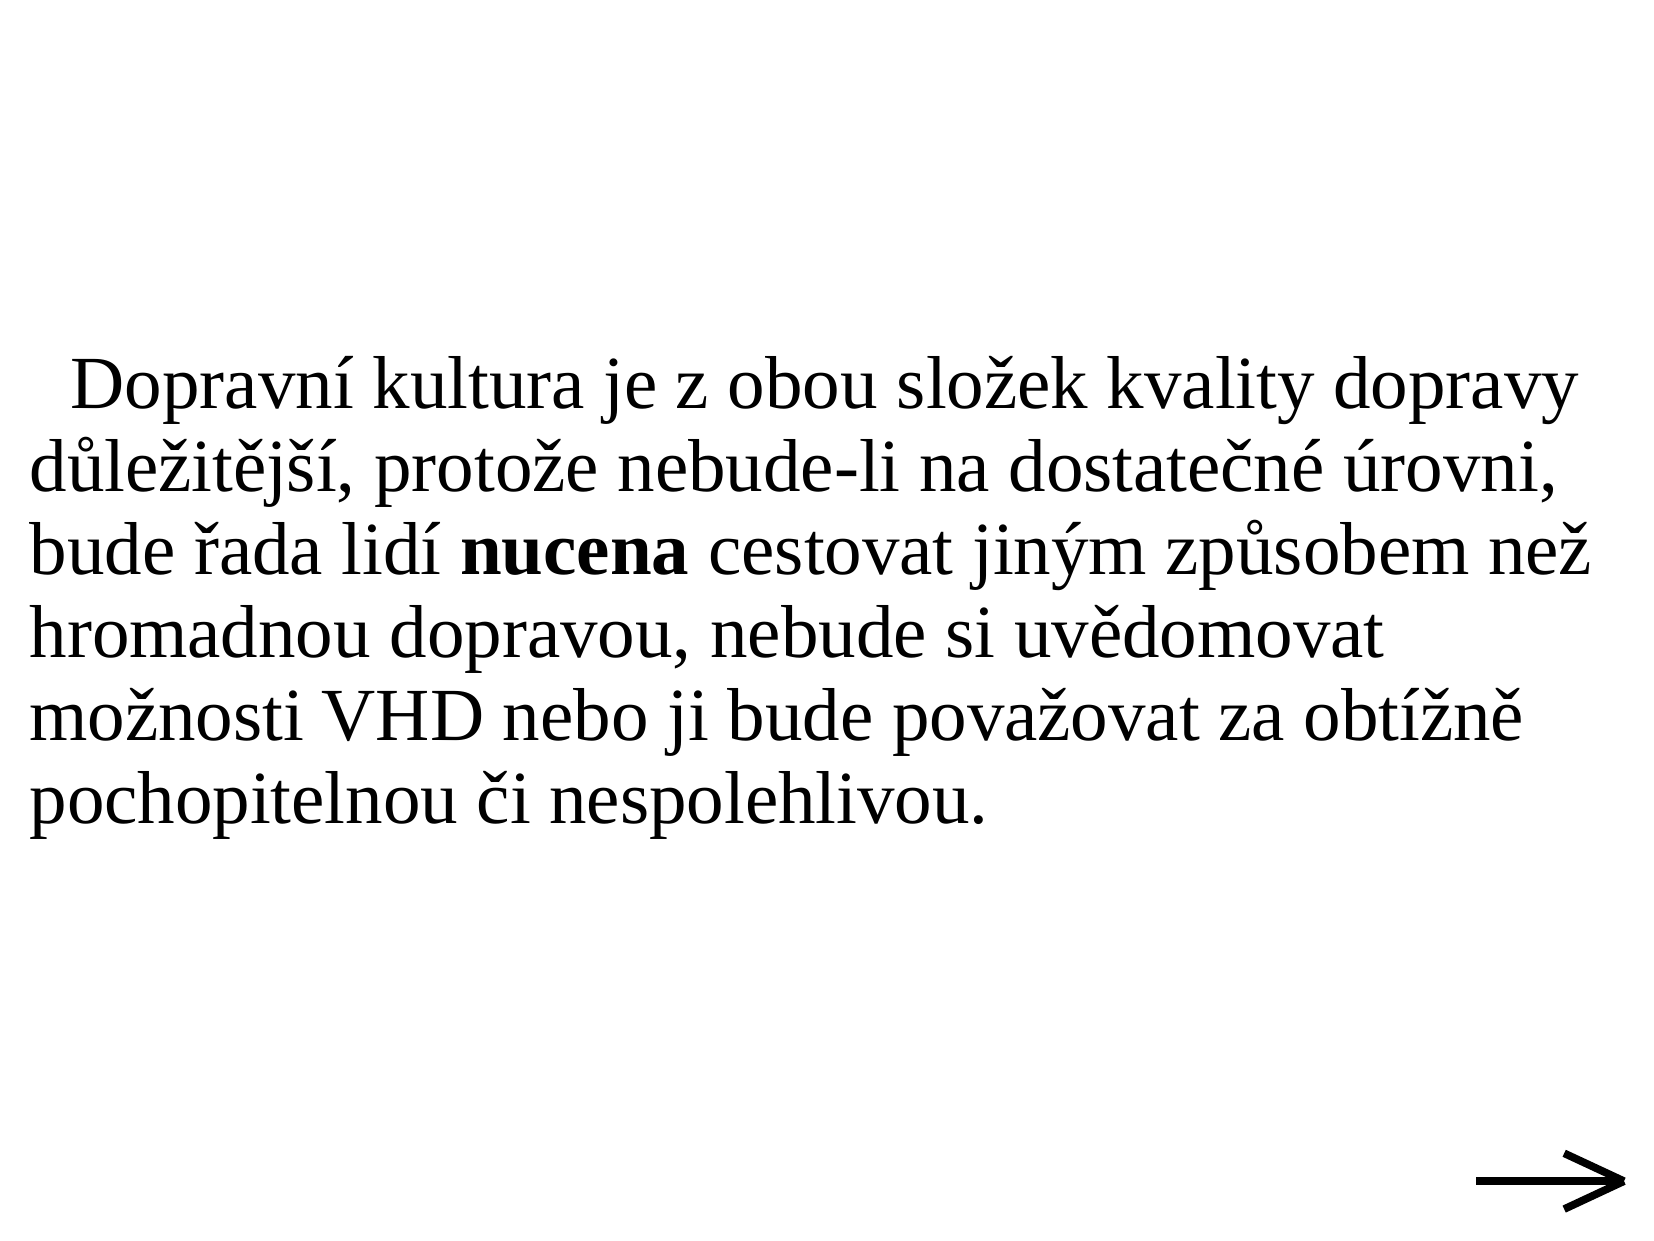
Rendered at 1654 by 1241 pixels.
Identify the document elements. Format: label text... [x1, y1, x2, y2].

text_box Dopravní kultura je z obou složek kvality dopravy důležitější, protože nebude-li na dostatečné úrovni, bude řada lidí nucena cestovat jiným způsobem než hromadnou dopravou, nebude si uvědomovat možnosti VHD nebo ji bude považovat za obtížně pochopitelnou či nespolehlivou. [14, 334, 1639, 847]
